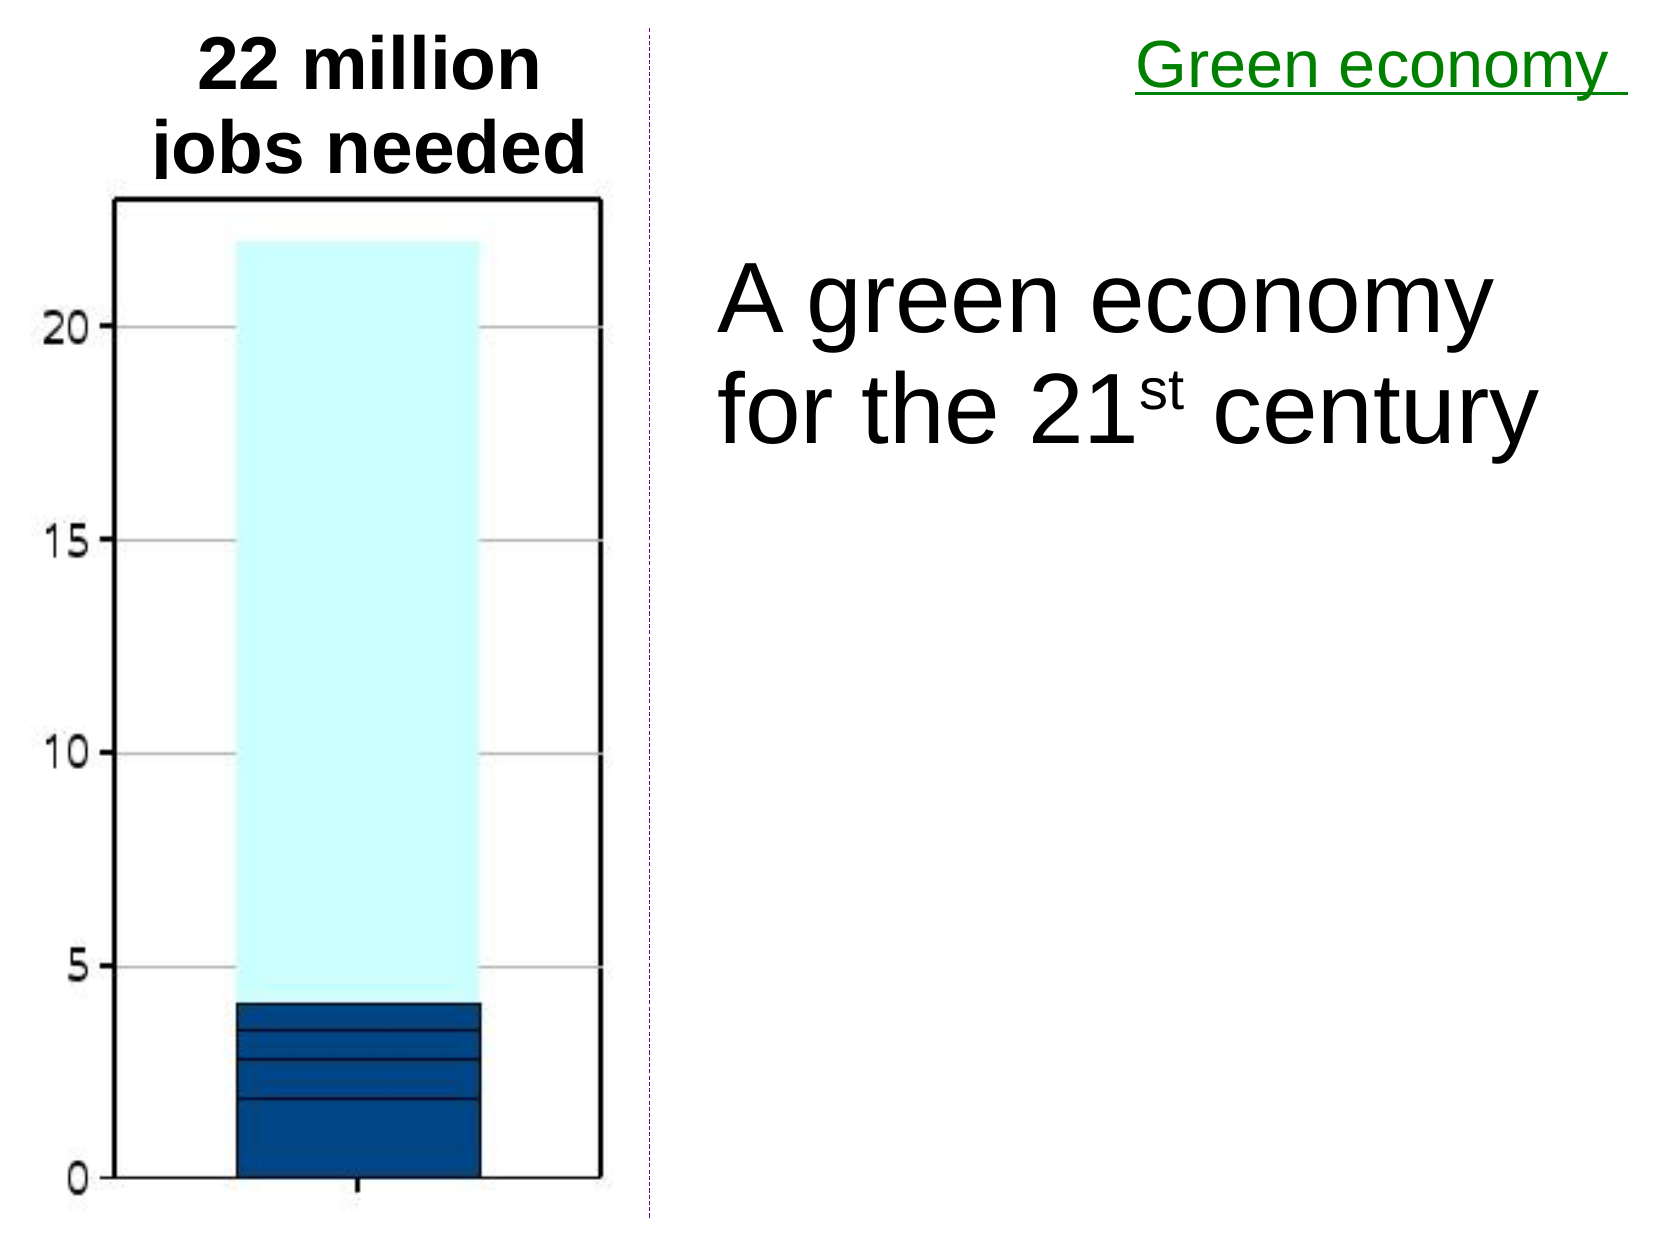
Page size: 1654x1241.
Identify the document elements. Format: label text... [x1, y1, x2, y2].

text_box 22 million jobs needed [126, 13, 614, 179]
text_box A green economy for the 21st century [687, 234, 1607, 818]
picture [30, 179, 616, 1231]
text_box Green economy [715, 19, 1643, 110]
